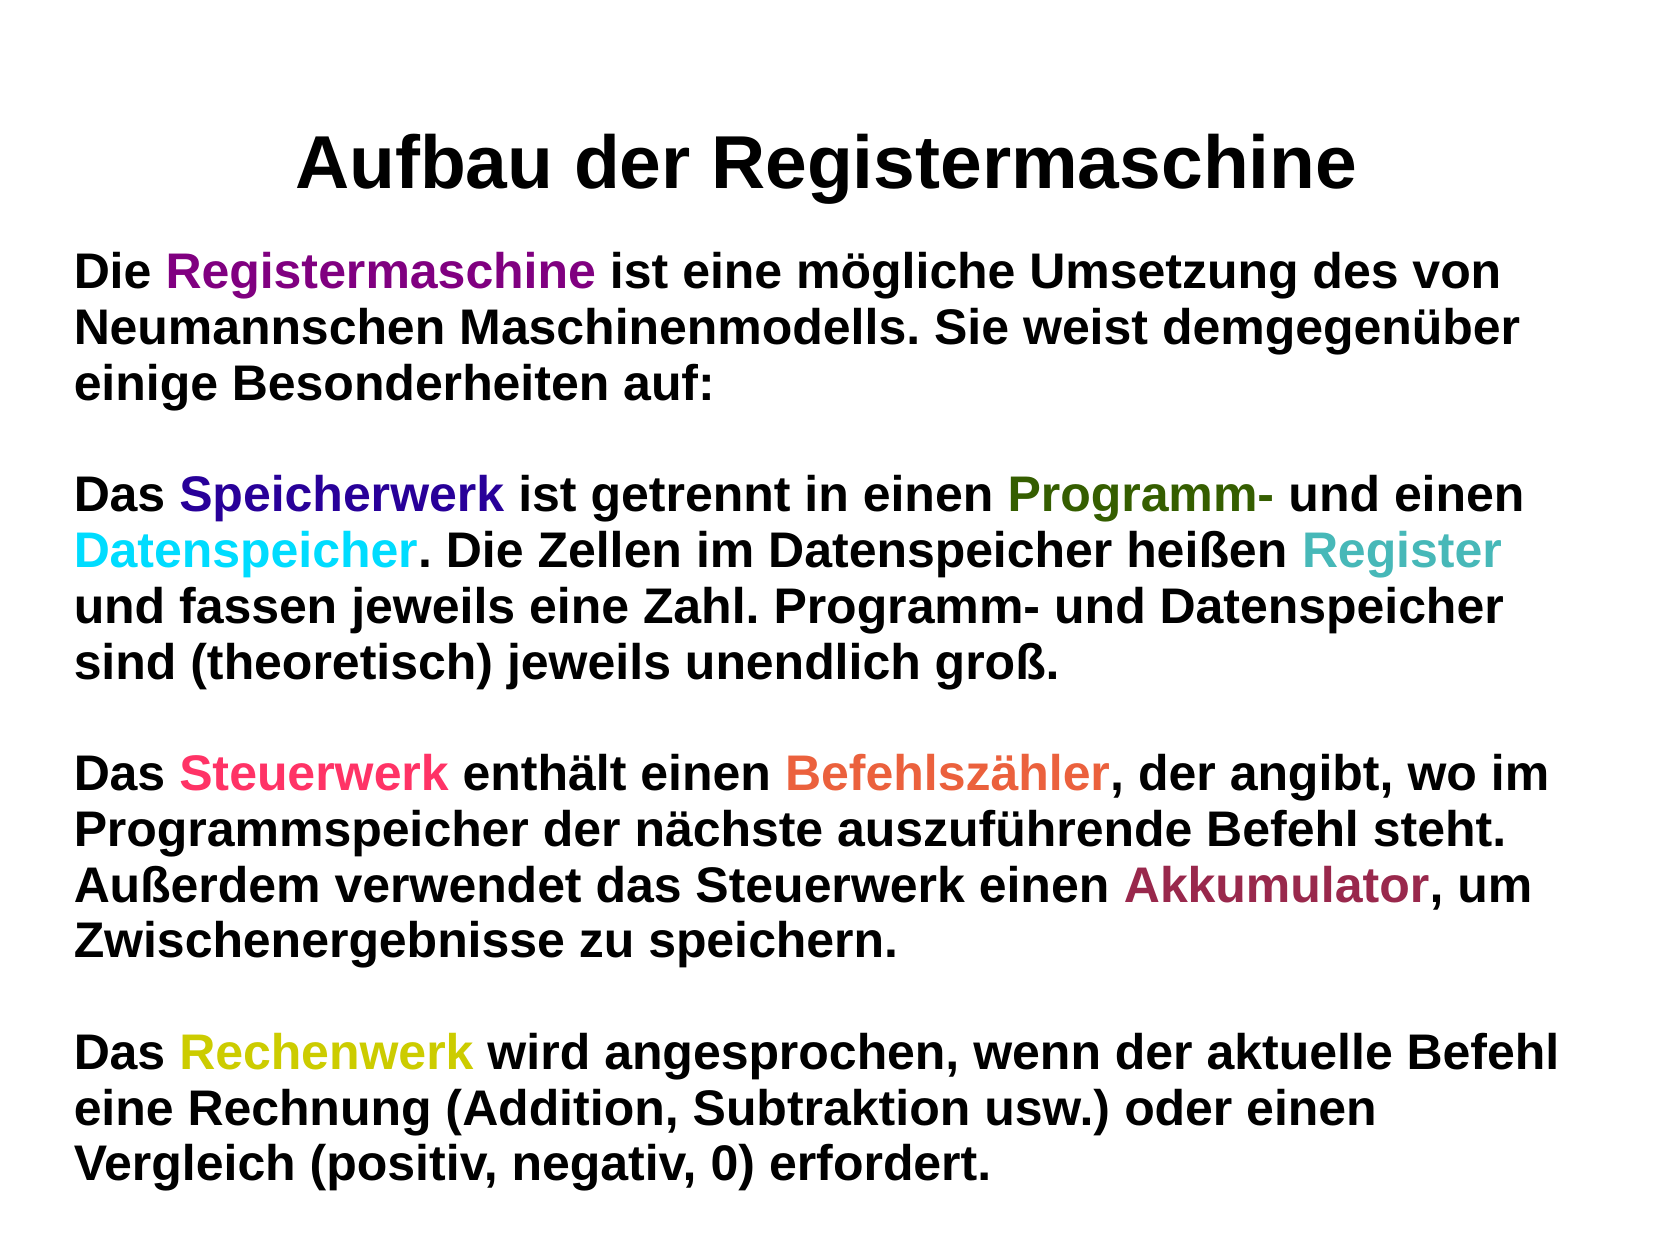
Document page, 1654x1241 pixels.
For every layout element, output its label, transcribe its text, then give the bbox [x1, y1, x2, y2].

text_box Die Registermaschine ist eine mögliche Umsetzung des von Neumannschen Maschinenmodells. Sie weist demgegenüber einige Besonderheiten auf: Das Speicherwerk ist getrennt in einen Programm- und einen Datenspeicher. Die Zellen im Datenspeicher heißen Register und fassen jeweils eine Zahl. Programm- und Datenspeicher sind (theoretisch) jeweils unendlich groß. Das Steuerwerk enthält einen Befehlszähler, der angibt, wo im Programmspeicher der nächste auszuführende Befehl steht. Außerdem verwendet das Steuerwerk einen Akkumulator, um Zwischenergebnisse zu speichern. Das Rechenwerk wird angesprochen, wenn der aktuelle Befehl eine Rechnung (Addition, Subtraktion usw.) oder einen Vergleich (positiv, negativ, 0) erfordert. [59, 236, 1595, 1220]
title Aufbau der Registermaschine [88, 78, 1565, 236]
